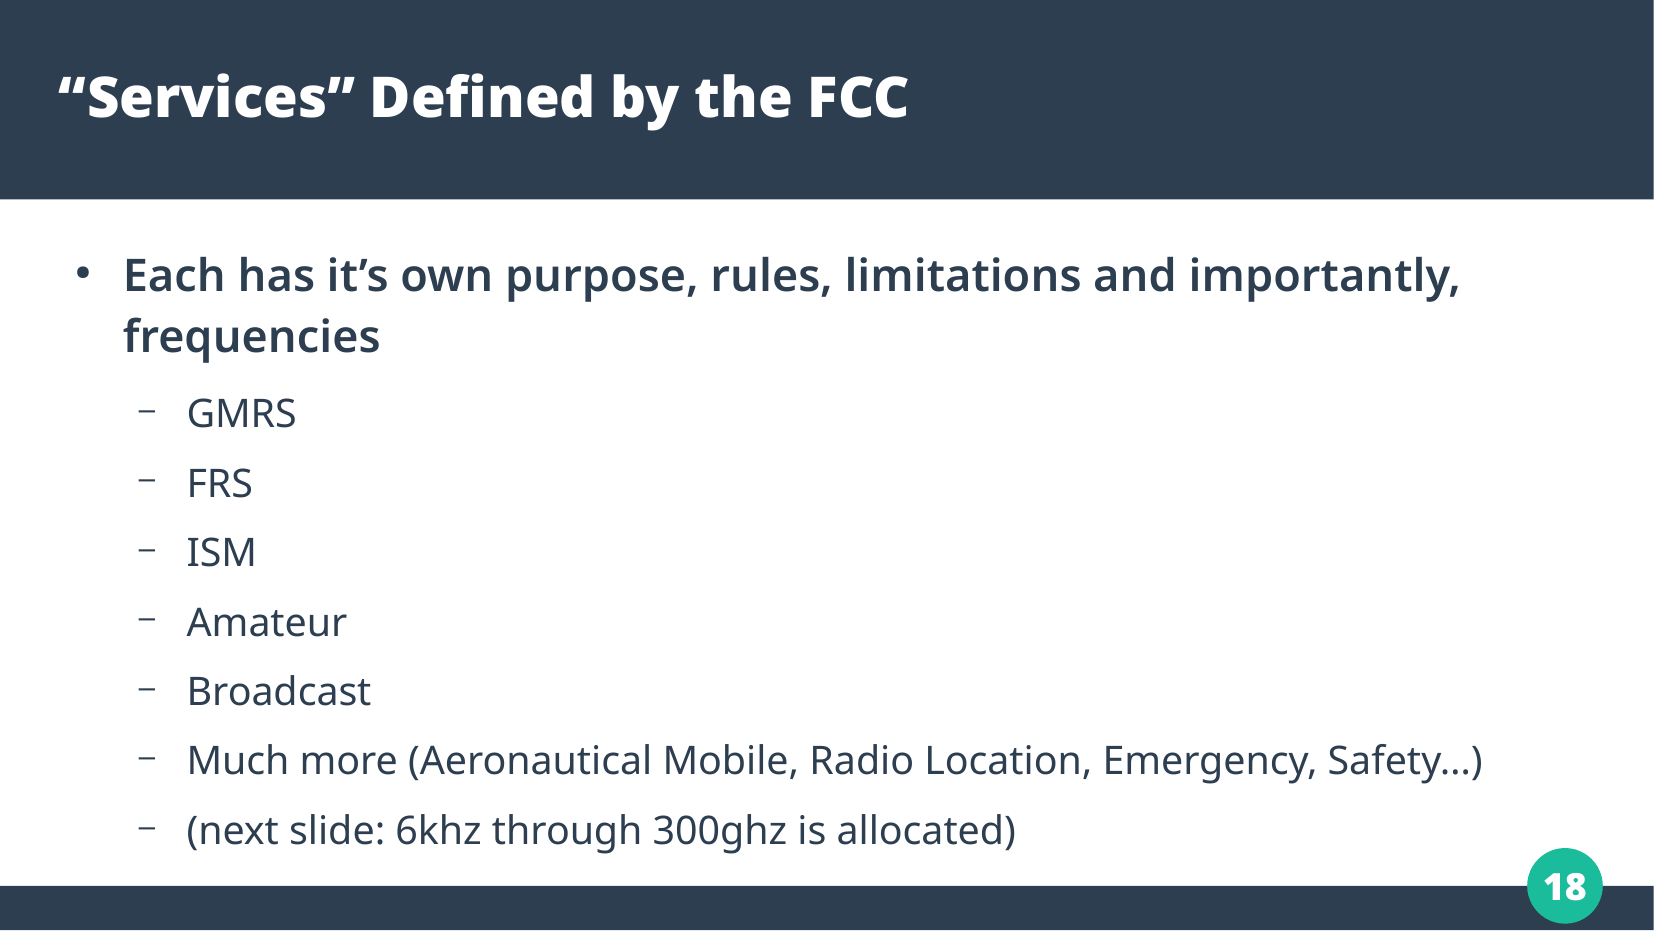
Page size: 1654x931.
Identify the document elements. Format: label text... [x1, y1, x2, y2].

list Each has it’s own purpose, rules, limitations and importantly, frequencies GMRS FRS ISM Amateur Broadcast Much more (Aeronautical Mobile, Radio Location, Emergency, Safety…) (next slide: 6khz through 300ghz is allocated) [59, 243, 1595, 864]
title “Services” Defined by the FCC [59, 37, 1595, 155]
